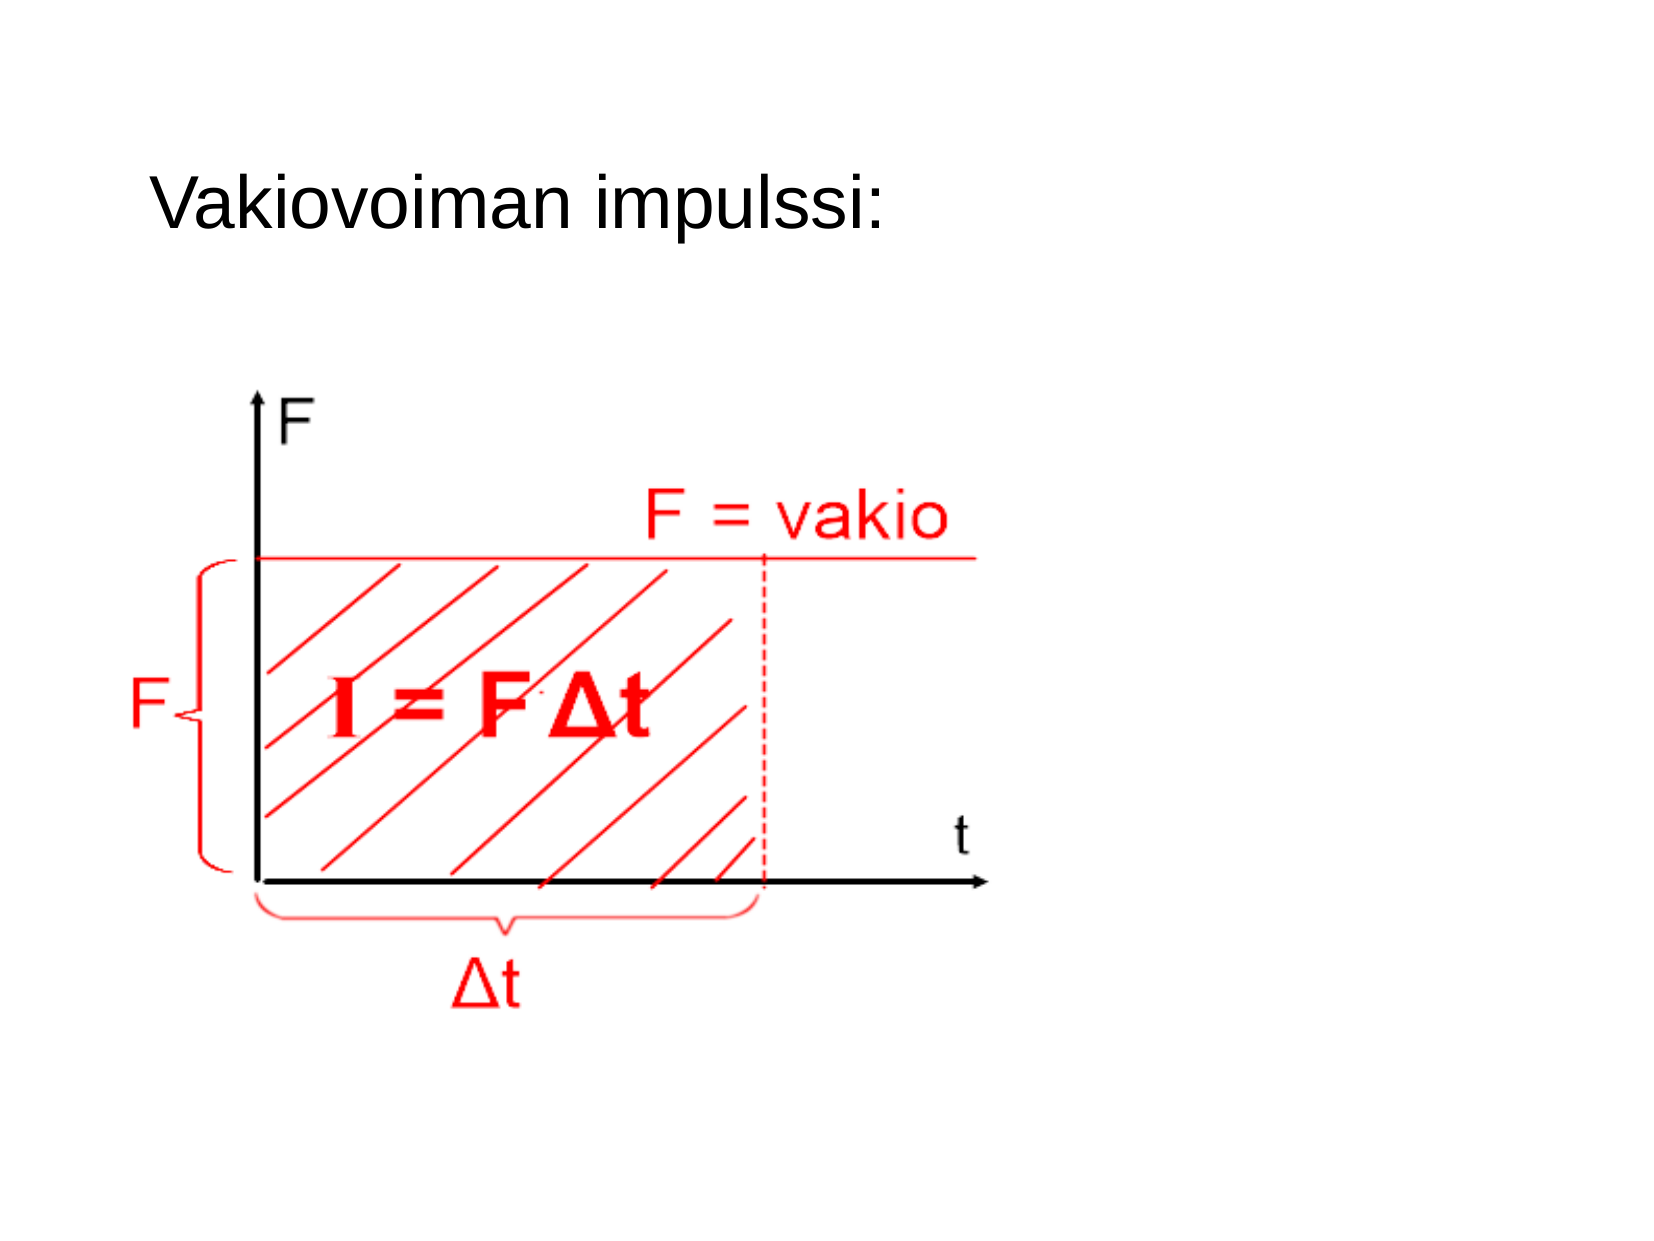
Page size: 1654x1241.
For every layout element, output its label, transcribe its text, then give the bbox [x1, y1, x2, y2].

picture [65, 346, 1037, 1056]
text_box Vakiovoiman impulssi: [134, 153, 1441, 272]
